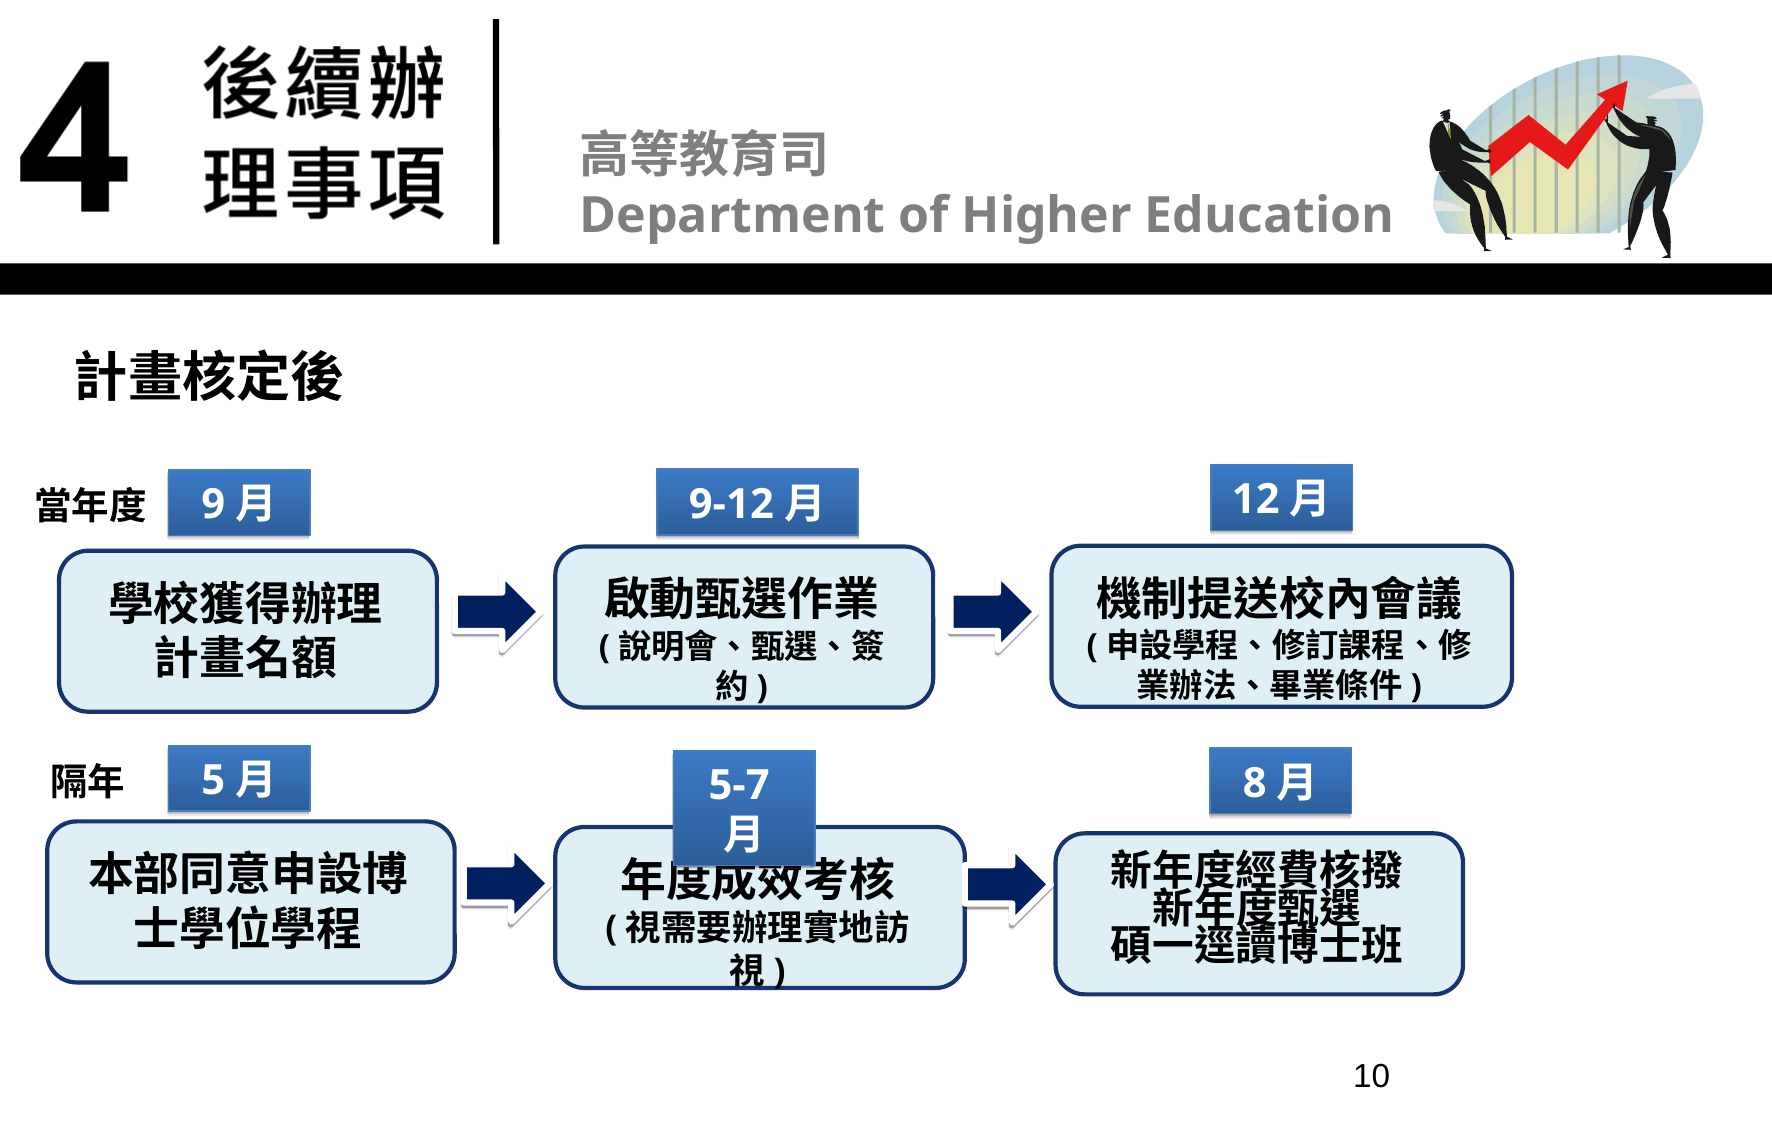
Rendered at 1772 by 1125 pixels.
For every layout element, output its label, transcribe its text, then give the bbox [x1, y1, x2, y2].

text_box 年度成效考核 (視需要辦理實地訪視) [555, 826, 965, 988]
text_box 新年度經費核撥 新年度甄選 碩一逕讀博士班 [1055, 833, 1464, 995]
text_box 本部同意申設博士學位學程 [47, 821, 455, 983]
text_box 當年度 [19, 474, 169, 535]
text_box [454, 573, 541, 651]
text_box 5月 [168, 745, 311, 811]
text_box 高等教育司 Department of Higher Education [565, 115, 1429, 250]
text_box 隔年 [35, 750, 185, 811]
text_box 10 [1338, 1046, 1752, 1125]
text_box [463, 845, 550, 922]
picture [1, 0, 486, 385]
text_box [950, 573, 1037, 651]
text_box 學校獲得辦理 計畫名額 [58, 550, 437, 712]
text_box 8月 [1209, 747, 1352, 814]
text_box 5-7月 [673, 750, 816, 816]
text_box 12月 [1210, 464, 1353, 531]
text_box 9月 [168, 469, 311, 536]
text_box [964, 846, 1051, 923]
text_box 計畫核定後 [59, 335, 372, 416]
text_box 機制提送校內會議 (申設學程、修訂課程、修業辦法、畢業條件) [1051, 545, 1512, 707]
text_box 啟動甄選作業 (說明會、甄選、簽約) [555, 546, 934, 708]
text_box 9-12月 [657, 469, 858, 535]
picture [1429, 54, 1704, 259]
